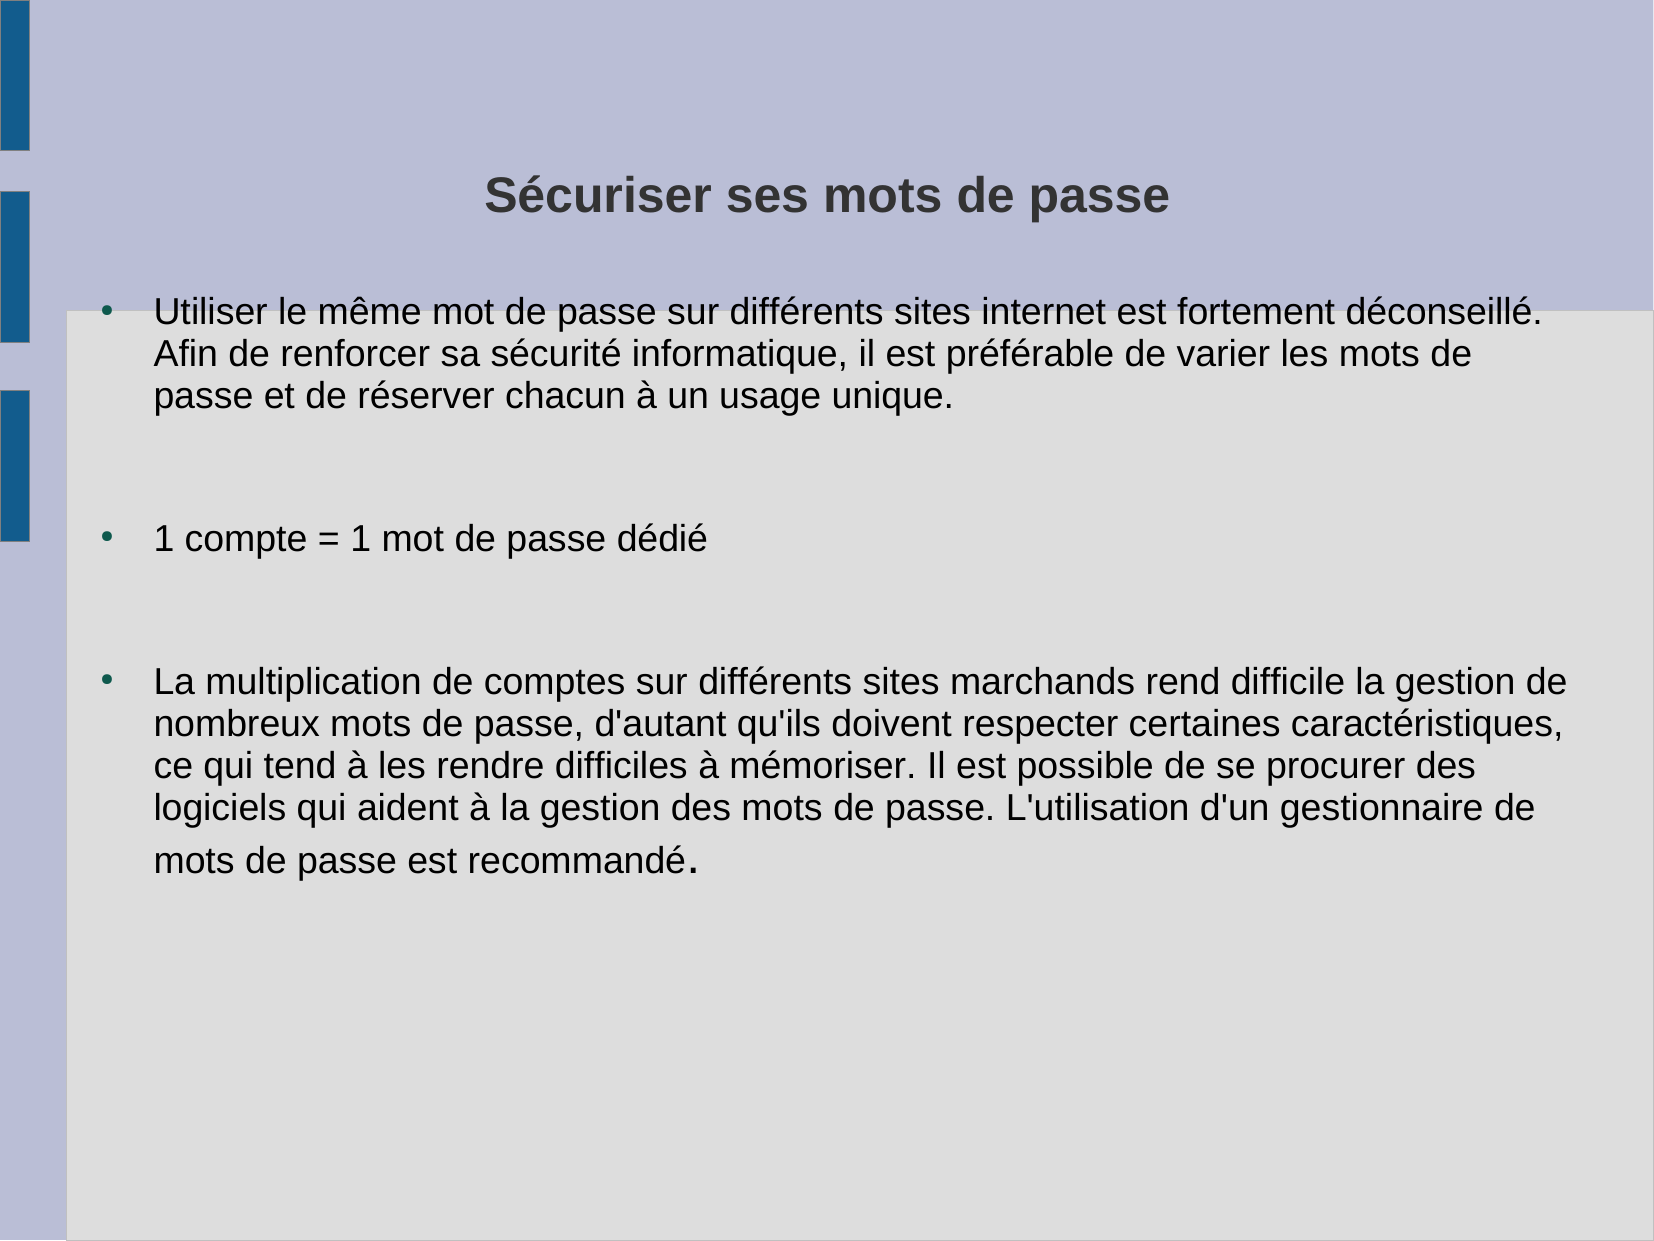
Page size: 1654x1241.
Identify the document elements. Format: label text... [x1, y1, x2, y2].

title Sécuriser ses mots de passe [121, 91, 1534, 290]
list Utiliser le même mot de passe sur différents sites internet est fortement déconseillé. Afin de renforcer sa sécurité informatique, il est préférable de varier les mots de passe et de réserver chacun à un usage unique. 1 compte = 1 mot de passe dédié La multiplication de comptes sur différents sites marchands rend difficile la gestion de nombreux mots de passe, d'autant qu'ils doivent respecter certaines caractéristiques, ce qui tend à les rendre difficiles à mémoriser. Il est possible de se procurer des logiciels qui aident à la gestion des mots de passe. L'utilisation d'un gestionnaire de mots de passe est recommandé. [82, 290, 1571, 1109]
